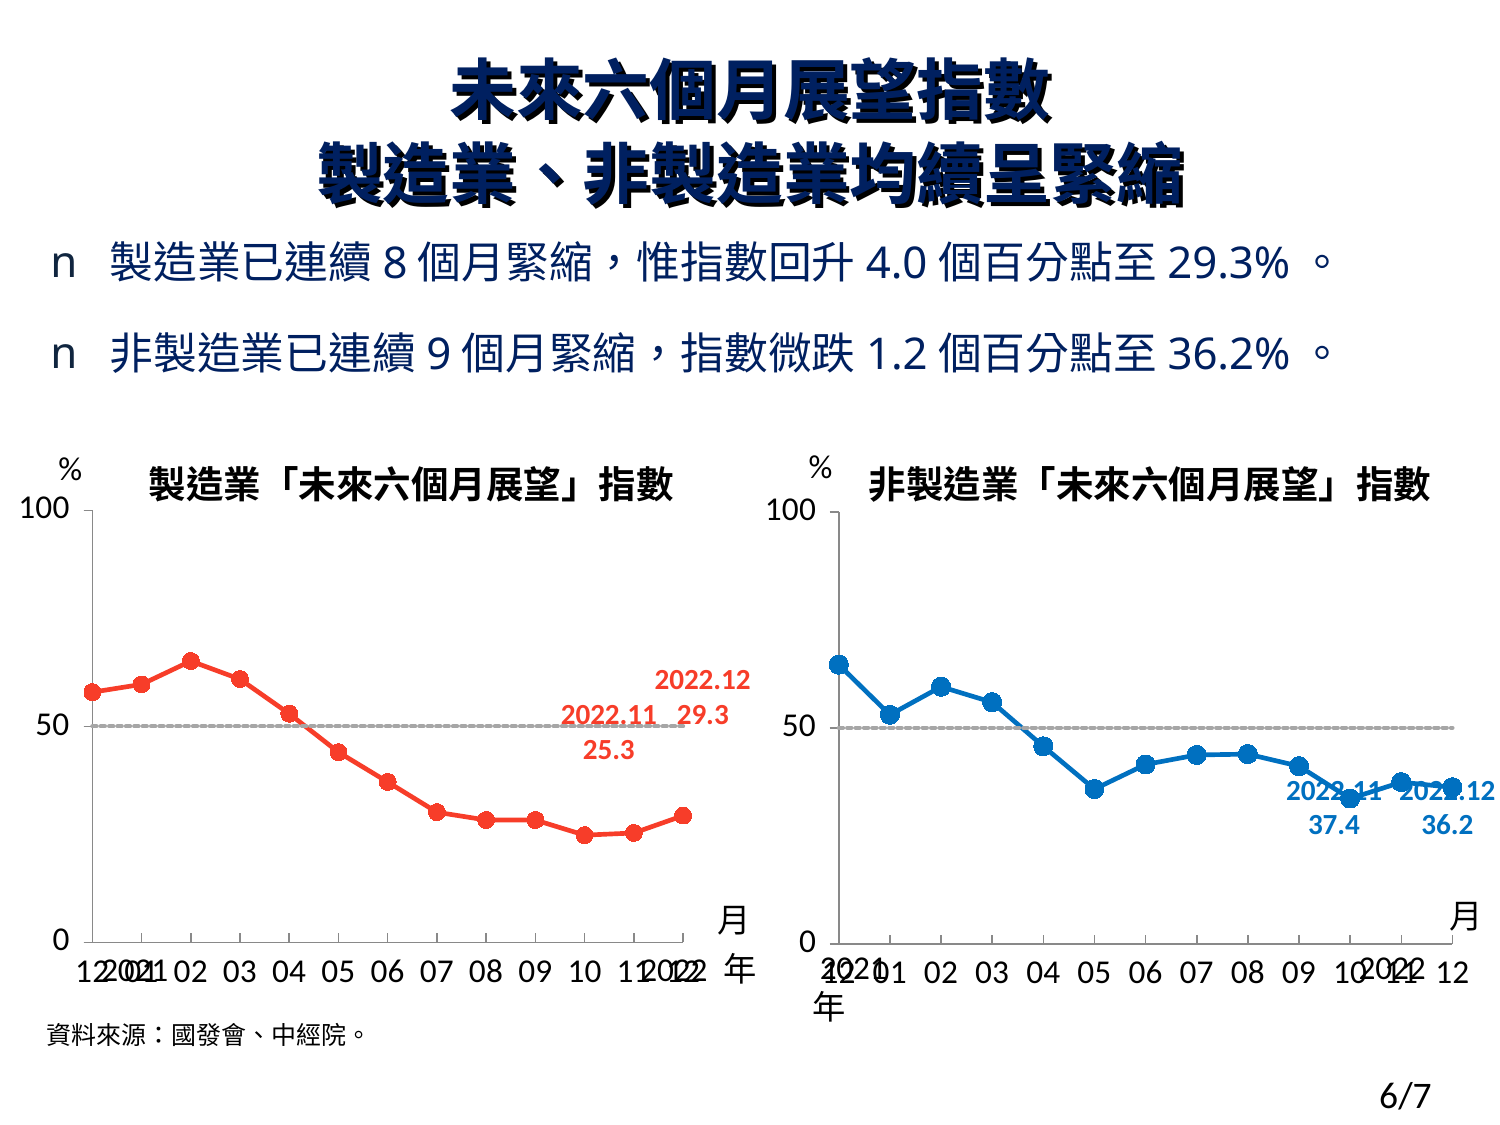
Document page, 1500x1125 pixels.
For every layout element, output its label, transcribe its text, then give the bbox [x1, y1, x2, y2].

title 未來六個月展望指數 製造業、非製造業均續呈緊縮 [22, 13, 1489, 162]
text_box 2021 2022 年 [41, 940, 782, 997]
text_box 2021 2022 年 [797, 938, 1500, 995]
chart [750, 485, 1485, 1002]
text_box 2022.12 29.3 [631, 652, 775, 739]
text_box 2022.11 25.3 [537, 688, 681, 774]
text_box 製造業「未來六個月展望」指數 [111, 453, 713, 514]
text_box % [755, 437, 851, 494]
text_box 資料來源：國發會、中經院。 [31, 1011, 728, 1058]
chart [818, 997, 829, 1002]
text_box 月 [1435, 887, 1495, 938]
text_box 製造業已連續8個月緊縮，惟指數回升4.0個百分點至29.3%。 非製造業已連續9個月緊縮，指數微跌1.2個百分點至36.2%。 [5, 208, 1500, 406]
text_box 非製造業「未來六個月展望」指數 [829, 453, 1471, 514]
chart [4, 483, 715, 1001]
chart [832, 995, 1485, 1002]
text_box % [5, 440, 101, 496]
text_box 月 [702, 891, 762, 947]
text_box 2022.12 36.2 [1382, 763, 1500, 850]
text_box 2022.11 37.4 [1269, 763, 1382, 850]
